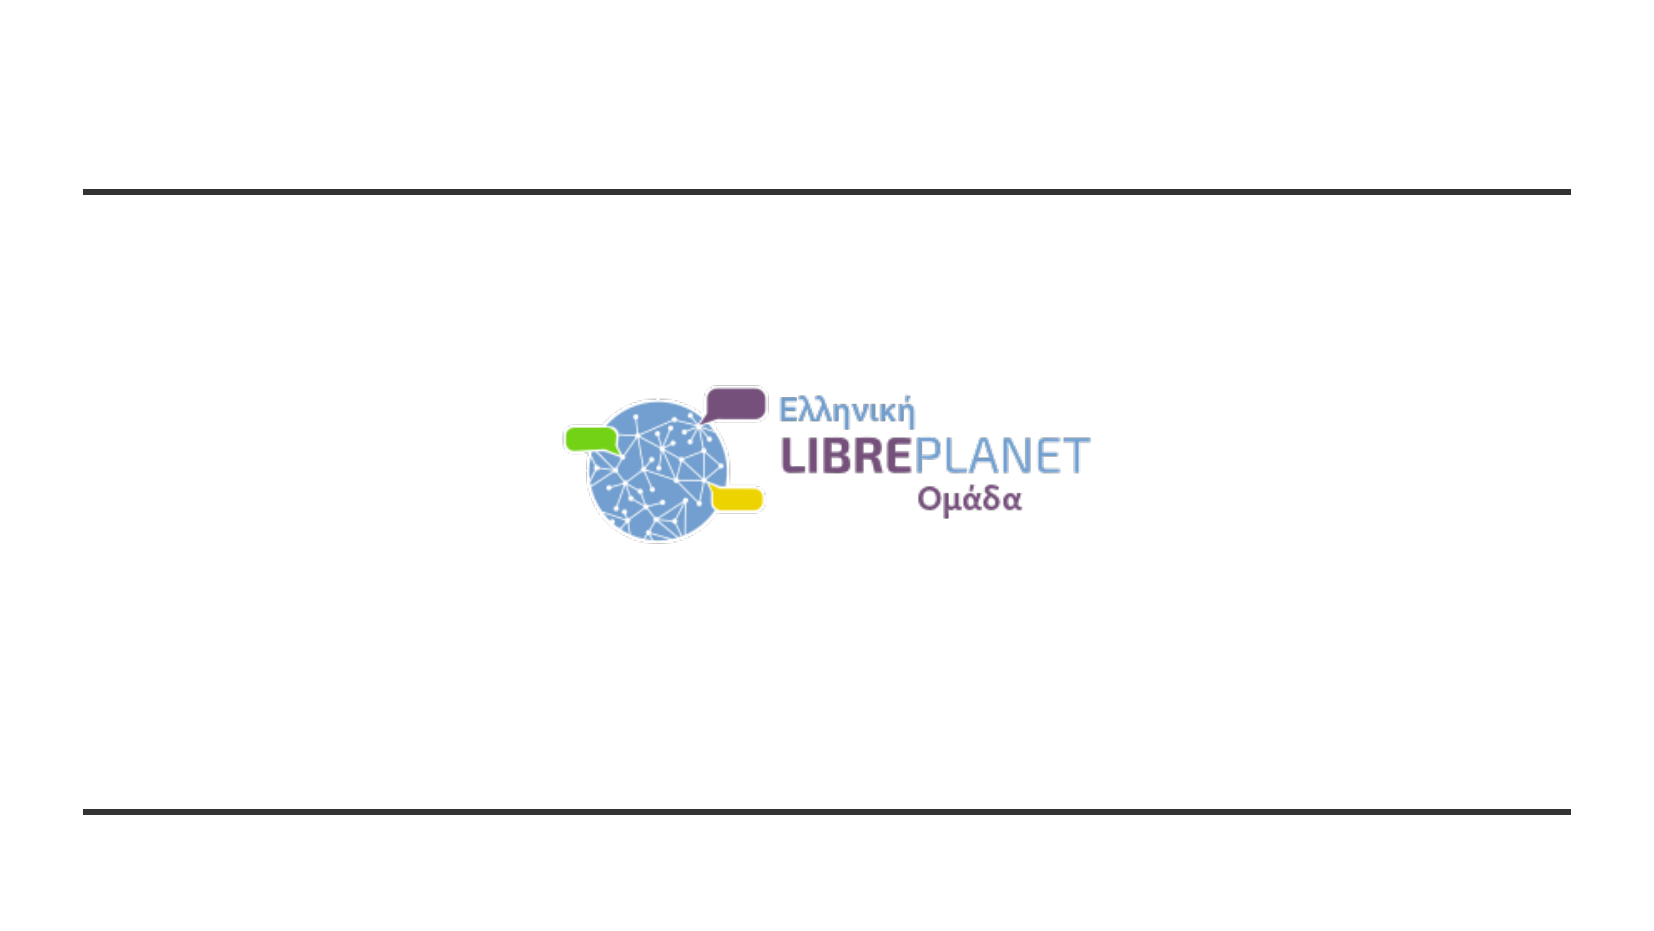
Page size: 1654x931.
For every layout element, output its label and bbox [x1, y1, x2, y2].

picture [560, 381, 1094, 549]
